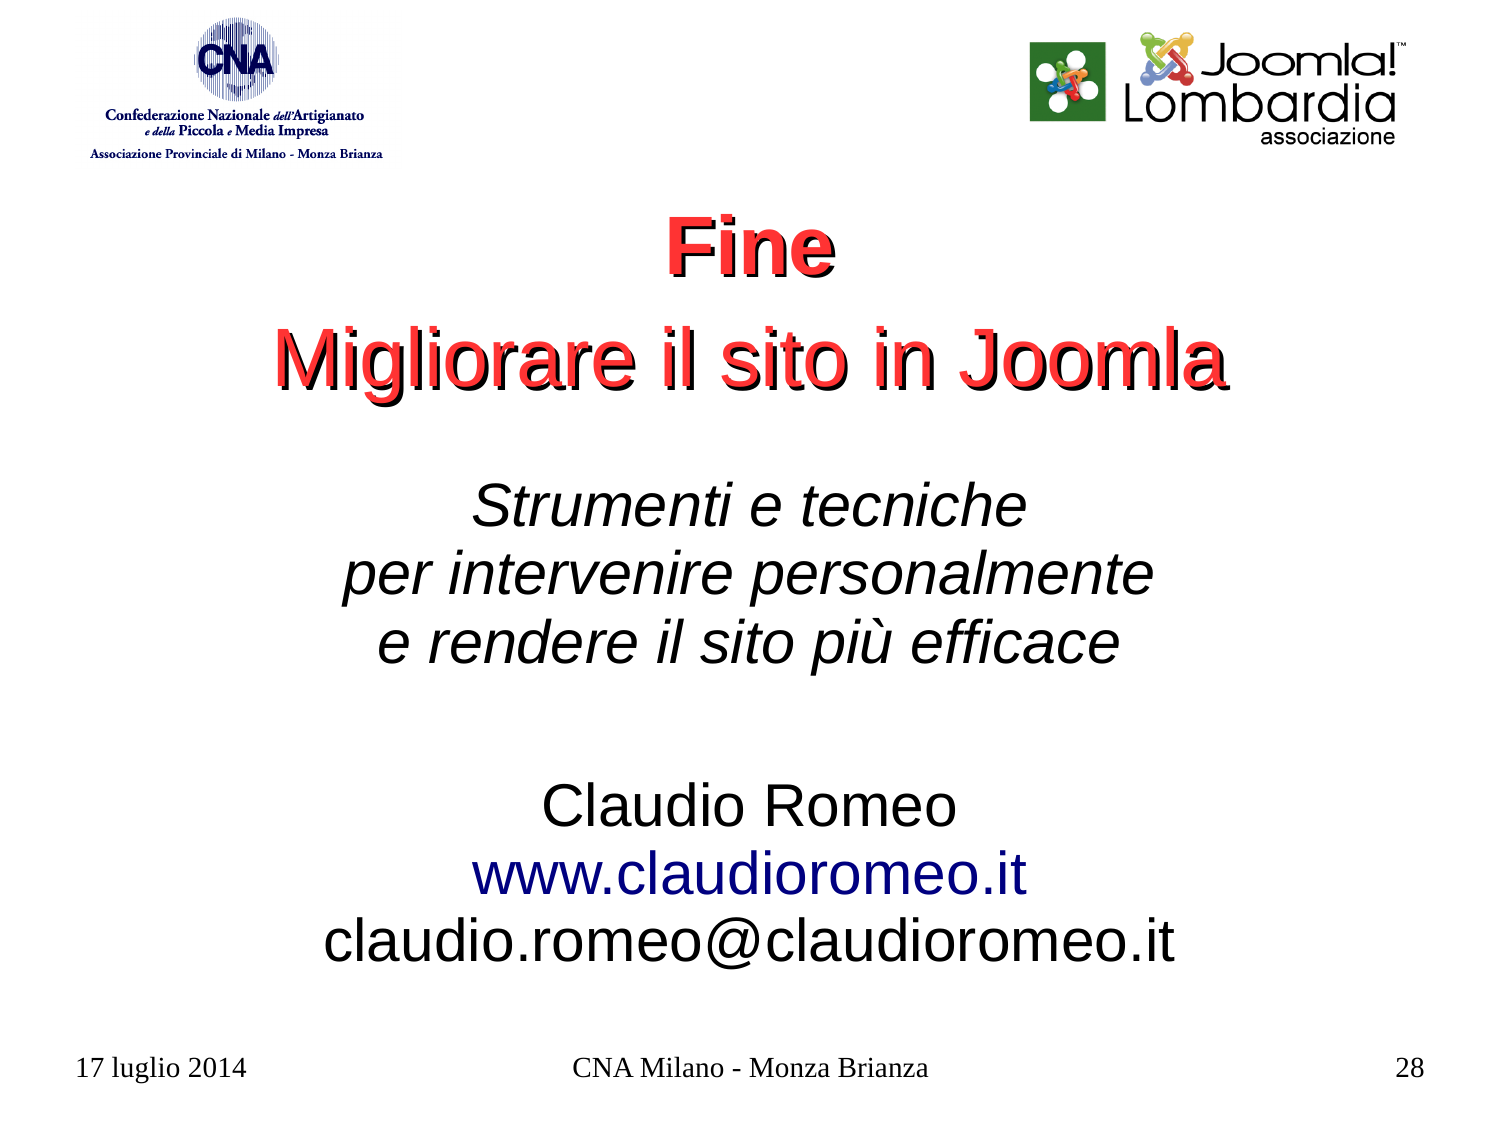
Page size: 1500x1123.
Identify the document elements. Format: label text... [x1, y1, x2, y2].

title Migliorare il sito in Joomla [75, 263, 1426, 452]
picture [75, 10, 402, 151]
title Fine [75, 151, 1425, 263]
list Strumenti e tecniche per intervenire personalmente e rendere il sito più efficace [75, 470, 1426, 680]
list Claudio Romeo www.claudioromeo.it claudio.romeo@claudioromeo.it [75, 772, 1426, 981]
picture [1012, 21, 1426, 169]
